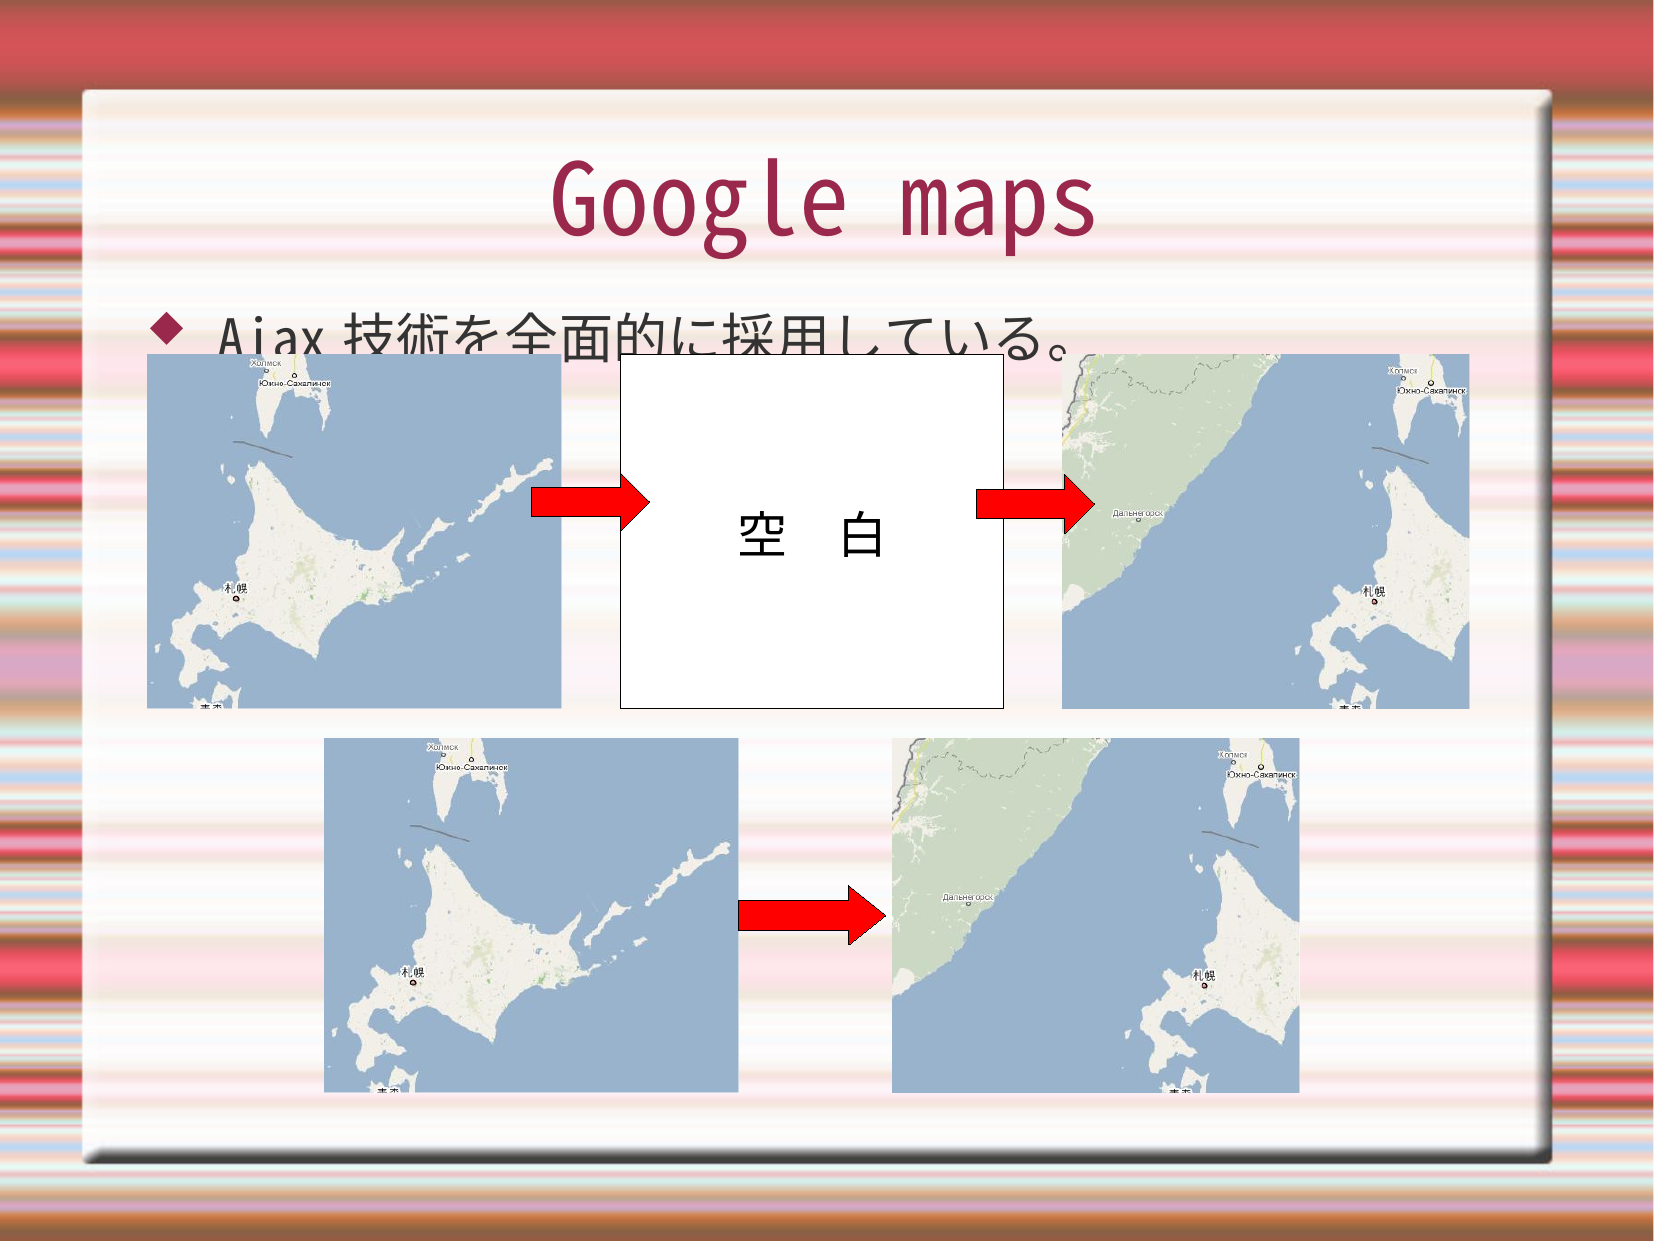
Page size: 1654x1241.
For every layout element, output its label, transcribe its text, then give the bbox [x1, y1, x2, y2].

text_box [531, 472, 650, 532]
picture [0, 0, 1654, 1241]
text_box 空 白 [620, 354, 1004, 709]
list Ajax技術を全面的に採用している。 [134, 295, 1516, 1133]
text_box [976, 474, 1095, 534]
title Google maps [118, 117, 1531, 266]
text_box [738, 885, 886, 945]
